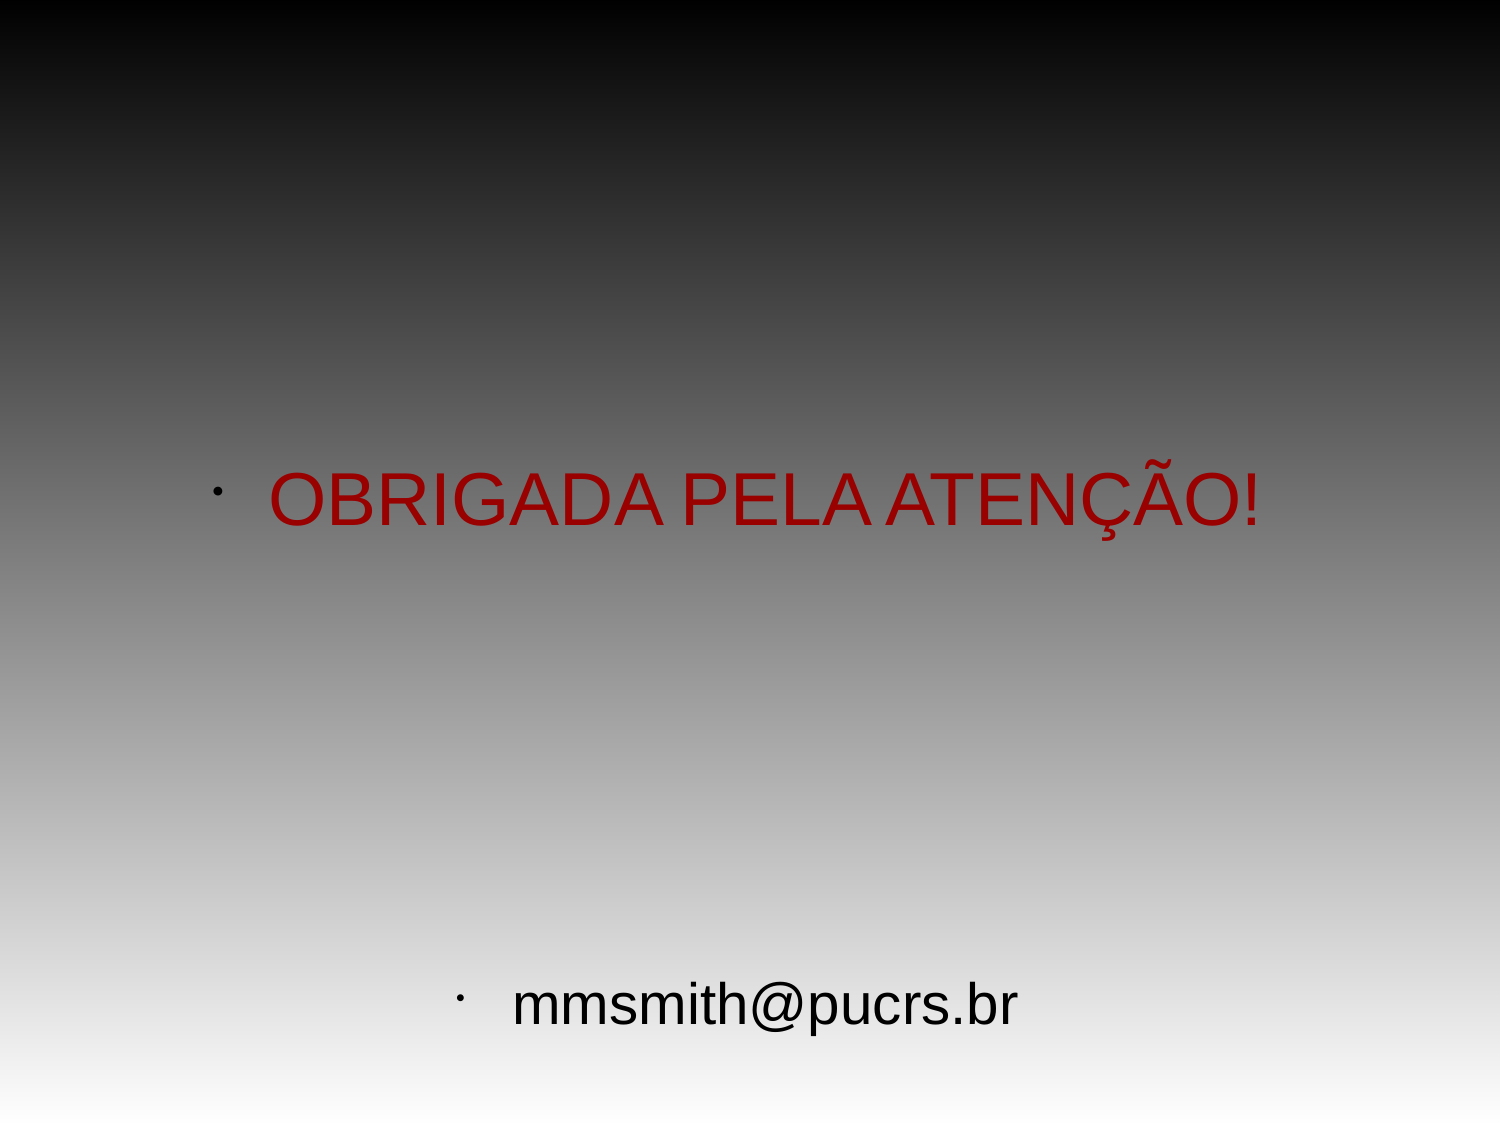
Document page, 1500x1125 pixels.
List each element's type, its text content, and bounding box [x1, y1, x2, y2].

list OBRIGADA PELA ATENÇÃO! mmsmith@pucrs.br [112, 442, 1364, 1118]
